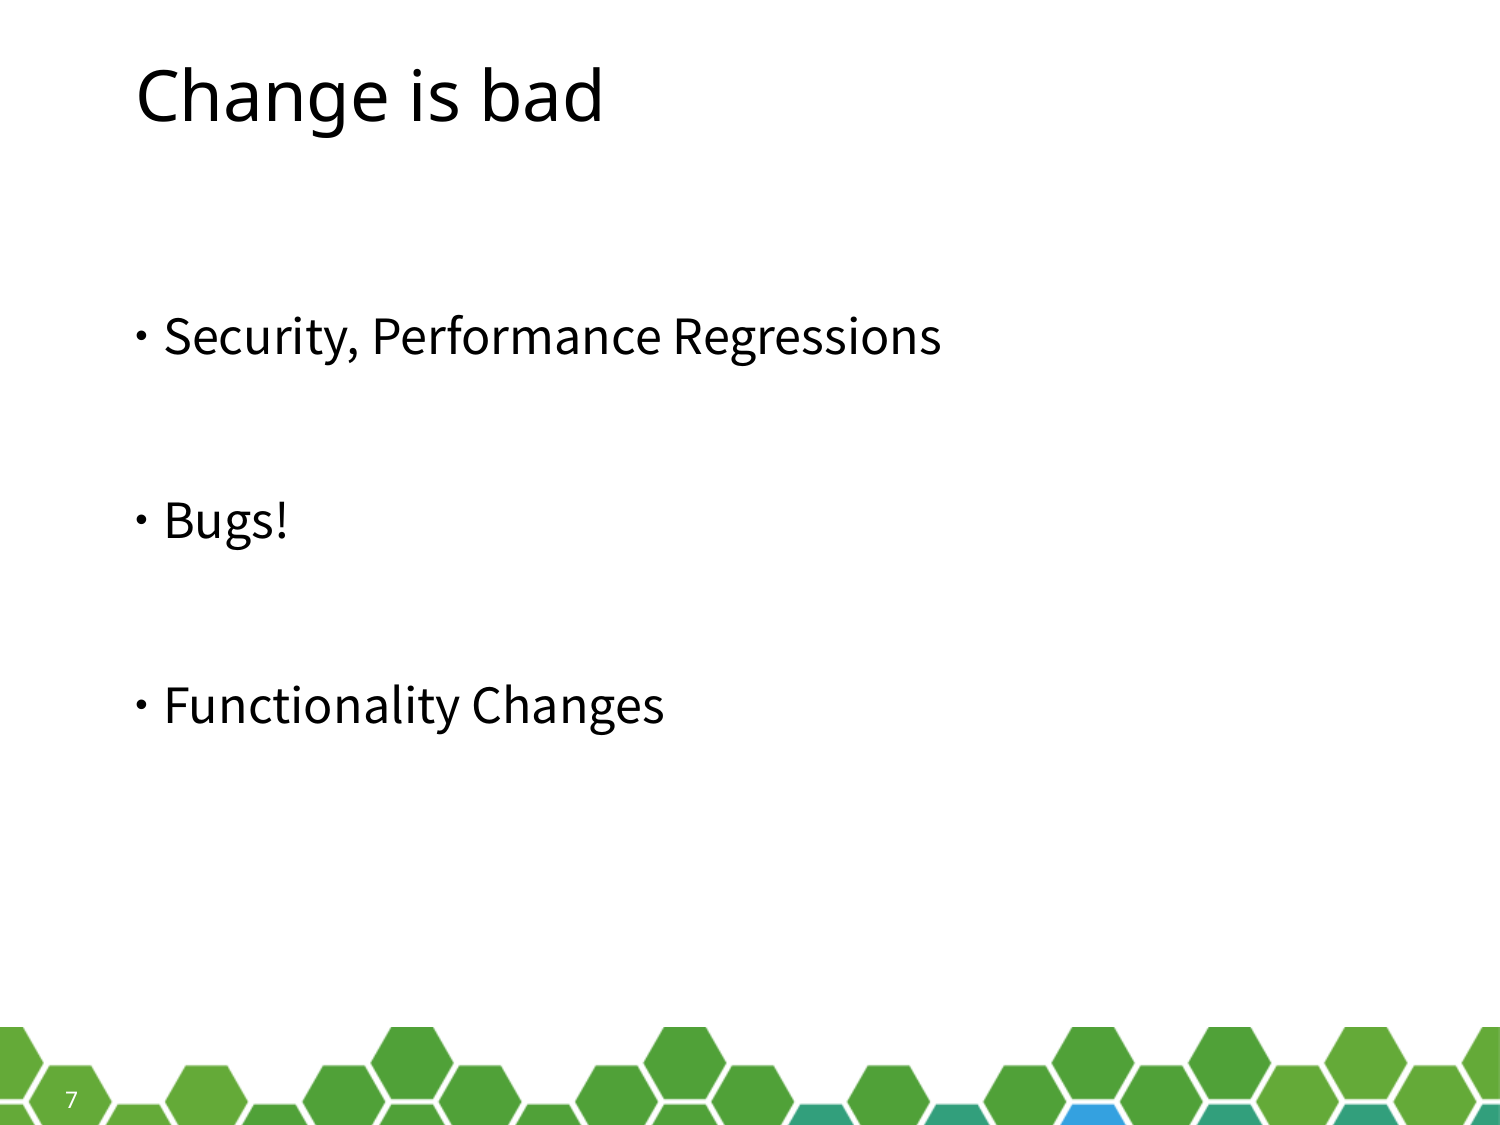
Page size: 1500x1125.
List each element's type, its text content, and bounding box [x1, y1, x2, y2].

title Change is bad [135, 12, 1372, 175]
list Security, Performance Regressions Bugs! Functionality Changes [135, 208, 1372, 862]
picture [0, 1027, 1500, 1125]
